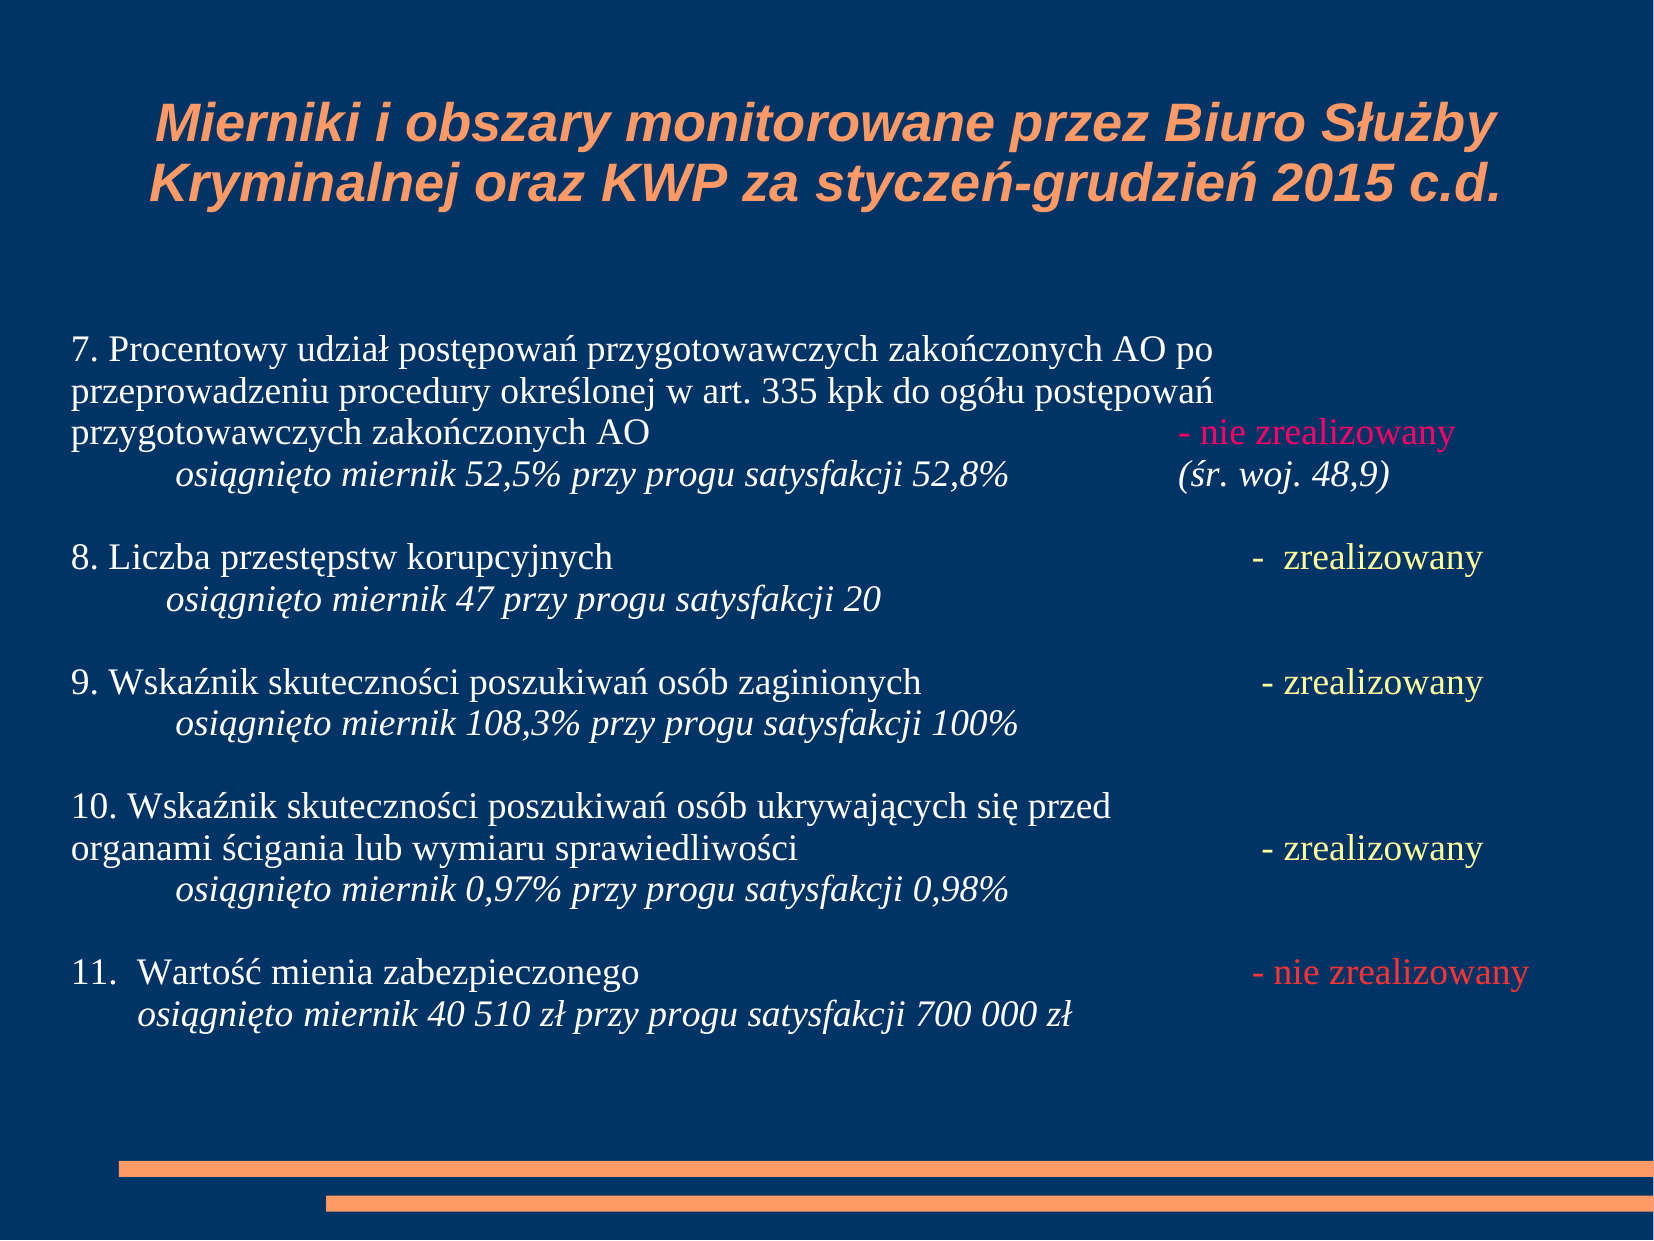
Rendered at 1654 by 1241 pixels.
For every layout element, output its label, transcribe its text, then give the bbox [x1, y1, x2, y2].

title Mierniki i obszary monitorowane przez Biuro Służby Kryminalnej oraz KWP za styczeń-grudzień 2015 c.d. [82, 49, 1571, 257]
list 7. Procentowy udział postępowań przygotowawczych zakończonych AO po przeprowadzeniu procedury określonej w art. 335 kpk do ogółu postępowań przygotowawczych zakończonych AO - nie zrealizowany osiągnięto miernik 52,5% przy progu satysfakcji 52,8% (śr. woj. 48,9) 8. Liczba przestępstw korupcyjnych - zrealizowany osiągnięto miernik 47 przy progu satysfakcji 20 9. Wskaźnik skuteczności poszukiwań osób zaginionych - zrealizowany osiągnięto miernik 108,3% przy progu satysfakcji 100% 10. Wskaźnik skuteczności poszukiwań osób ukrywających się przed organami ścigania lub wymiaru sprawiedliwości - zrealizowany osiągnięto miernik 0,97% przy progu satysfakcji 0,98% 11. Wartość mienia zabezpieczonego - nie zrealizowany osiągnięto miernik 40 510 zł przy progu satysfakcji 700 000 zł [70, 282, 1559, 1101]
